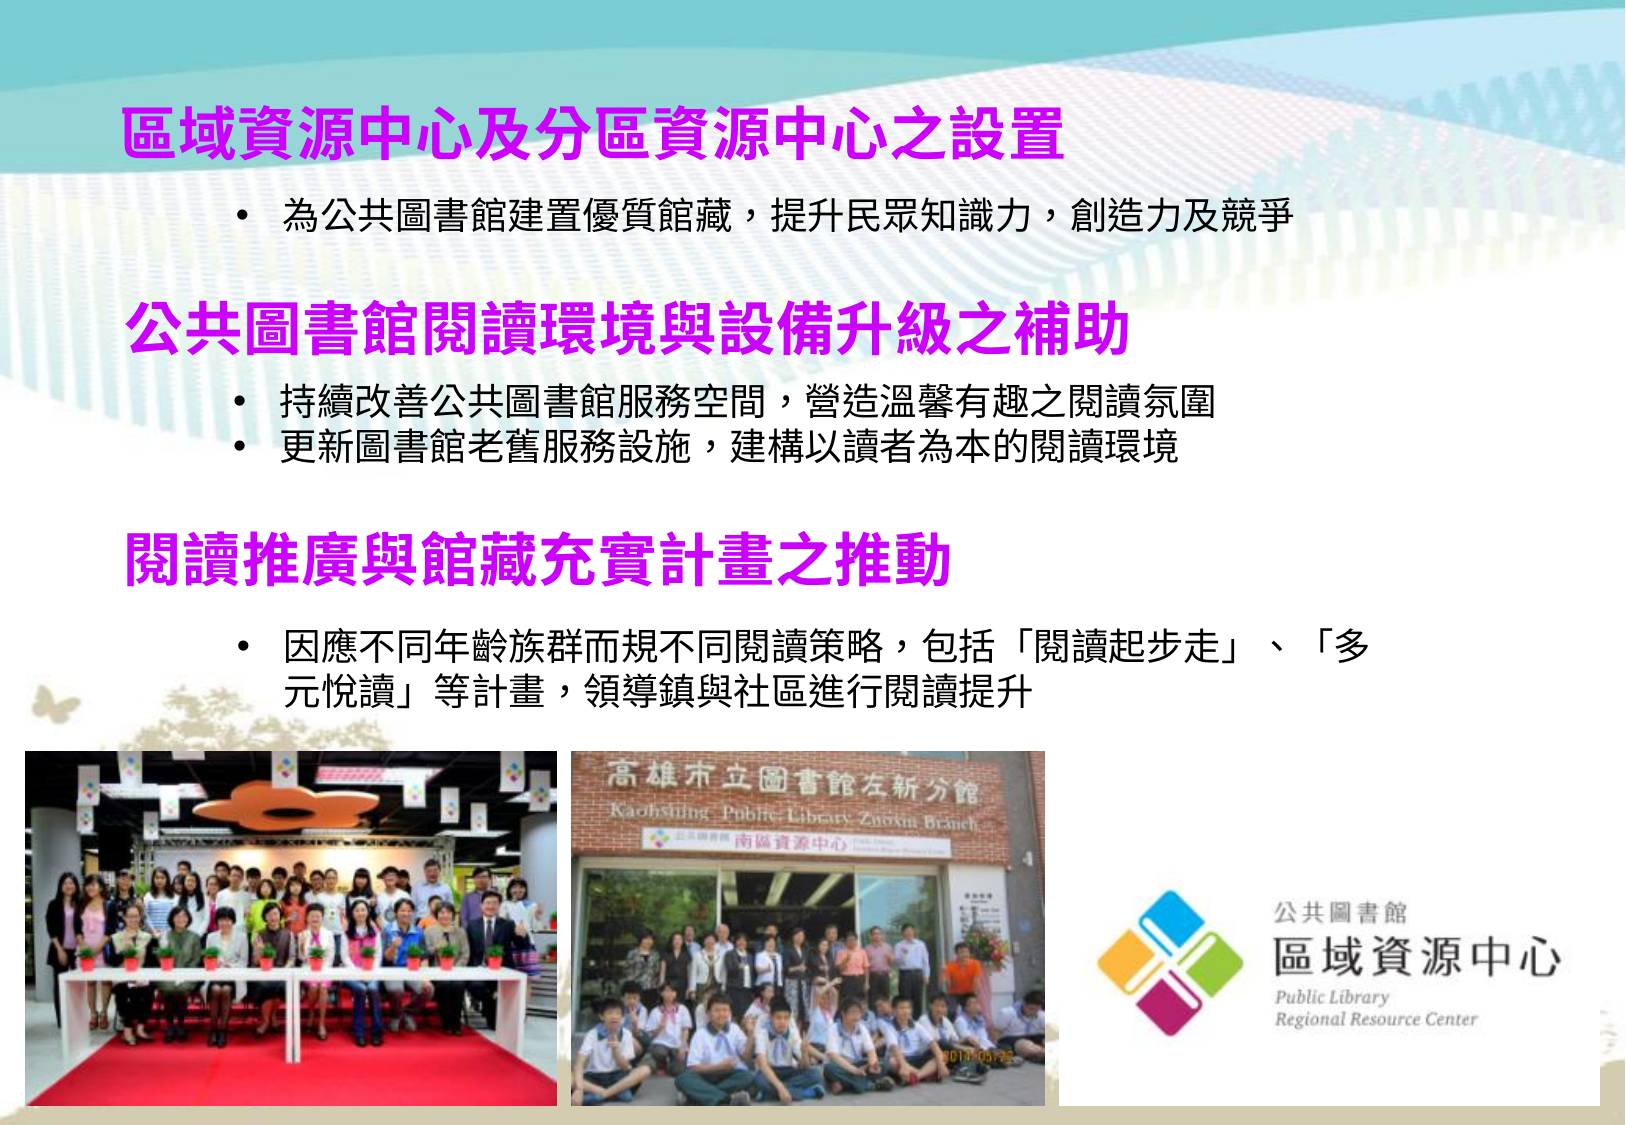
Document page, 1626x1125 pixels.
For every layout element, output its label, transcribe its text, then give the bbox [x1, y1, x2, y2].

text_box 公共圖書館閱讀環境與設備升級之補助 [109, 284, 1147, 370]
text_box 持續改善公共圖書館服務空間，營造溫馨有趣之閱讀氛圍 更新圖書館老舊服務設施，建構以讀者為本的閱讀環境 [218, 370, 1403, 476]
text_box 為公共圖書館建置優質館藏，提升民眾知識力，創造力及競爭 [221, 184, 1404, 245]
text_box 閱讀推廣與館藏充實計畫之推動 [109, 515, 969, 601]
text_box 區域資源中心及分區資源中心之設置 [104, 90, 1275, 175]
picture [0, 0, 1625, 1125]
text_box 因應不同年齡族群而規不同閱讀策略，包括「閱讀起步走」、「多元悅讀」等計畫，領導鎮與社區進行閱讀提升 [222, 615, 1404, 721]
